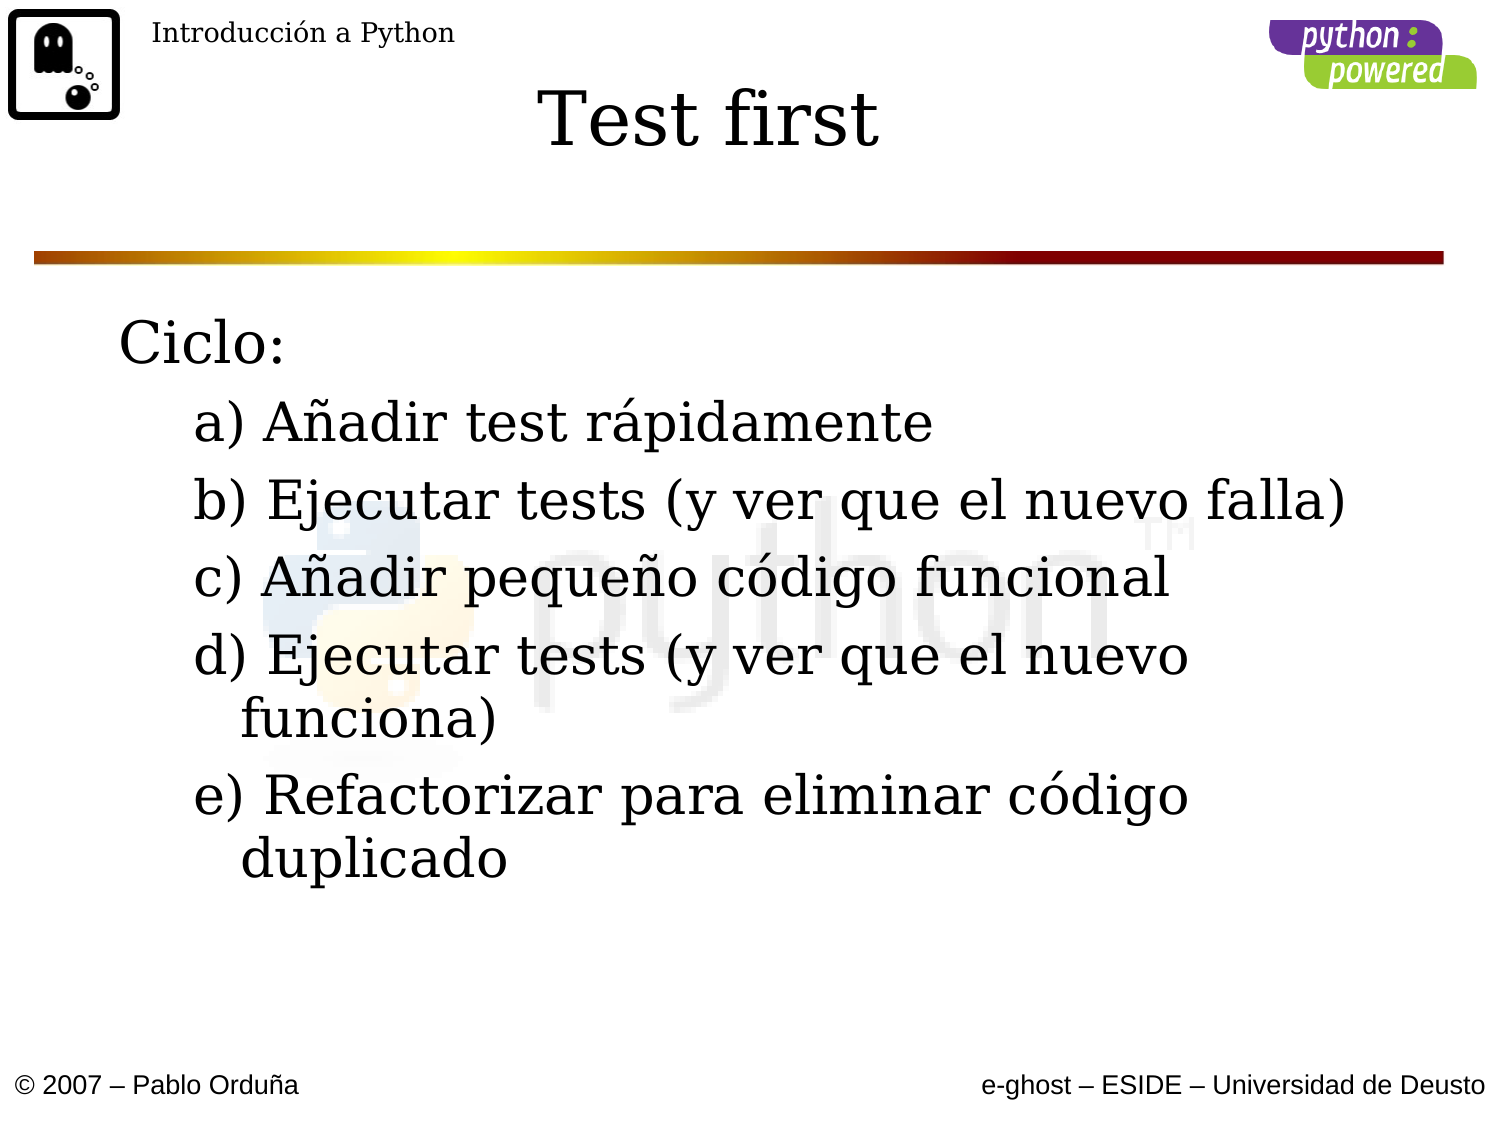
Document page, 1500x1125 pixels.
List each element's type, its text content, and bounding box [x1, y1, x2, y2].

picture [34, 251, 1447, 266]
title Test first [118, 66, 1300, 174]
picture [1269, 20, 1477, 89]
list Ciclo: a) Añadir test rápidamente b) Ejecutar tests (y ver que el nuevo falla) c) Añadir pequeño código funcional d) Ejecutar tests (y ver que el nuevo funciona) e) Refactorizar para eliminar código duplicado [118, 309, 1394, 990]
picture [5, 7, 125, 124]
